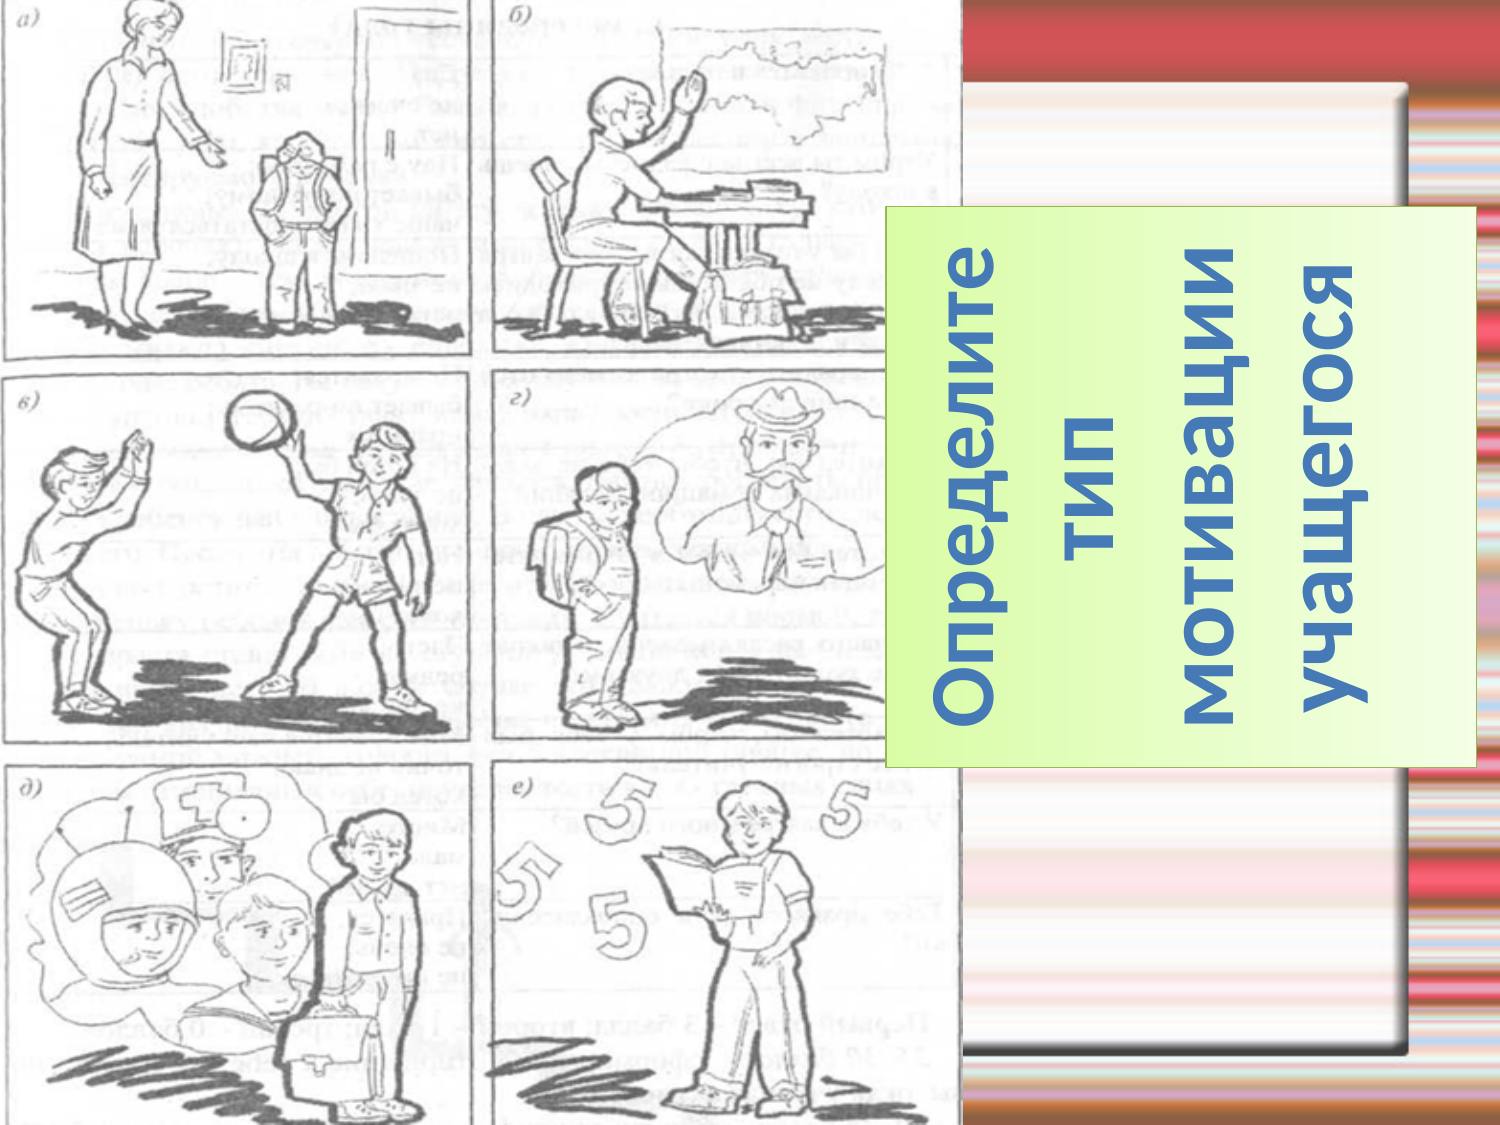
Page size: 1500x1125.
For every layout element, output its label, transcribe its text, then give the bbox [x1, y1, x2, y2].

text_box Определите тип мотивации учащегося [885, 206, 1477, 768]
picture [0, 0, 1500, 1125]
